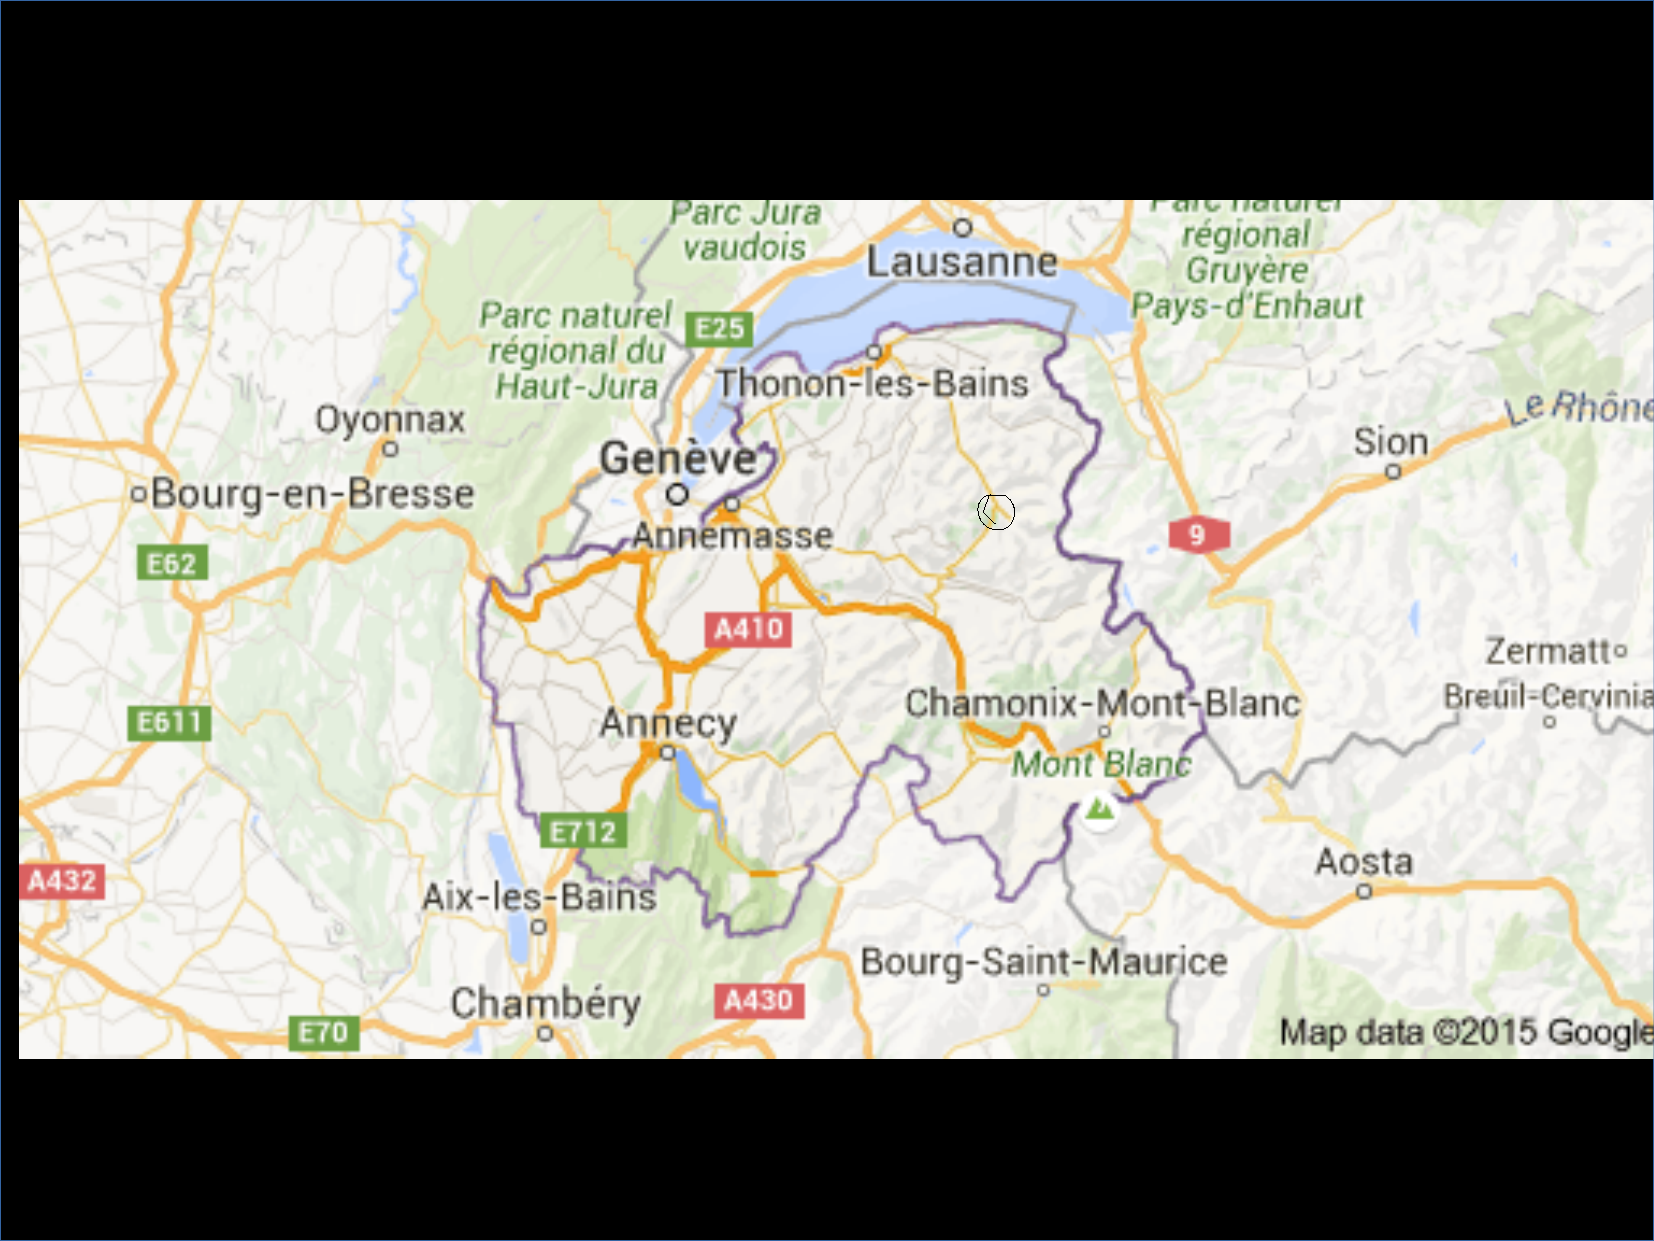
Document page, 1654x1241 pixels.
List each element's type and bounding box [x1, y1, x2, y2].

picture [19, 200, 1654, 1059]
text_box [0, 0, 1654, 1241]
